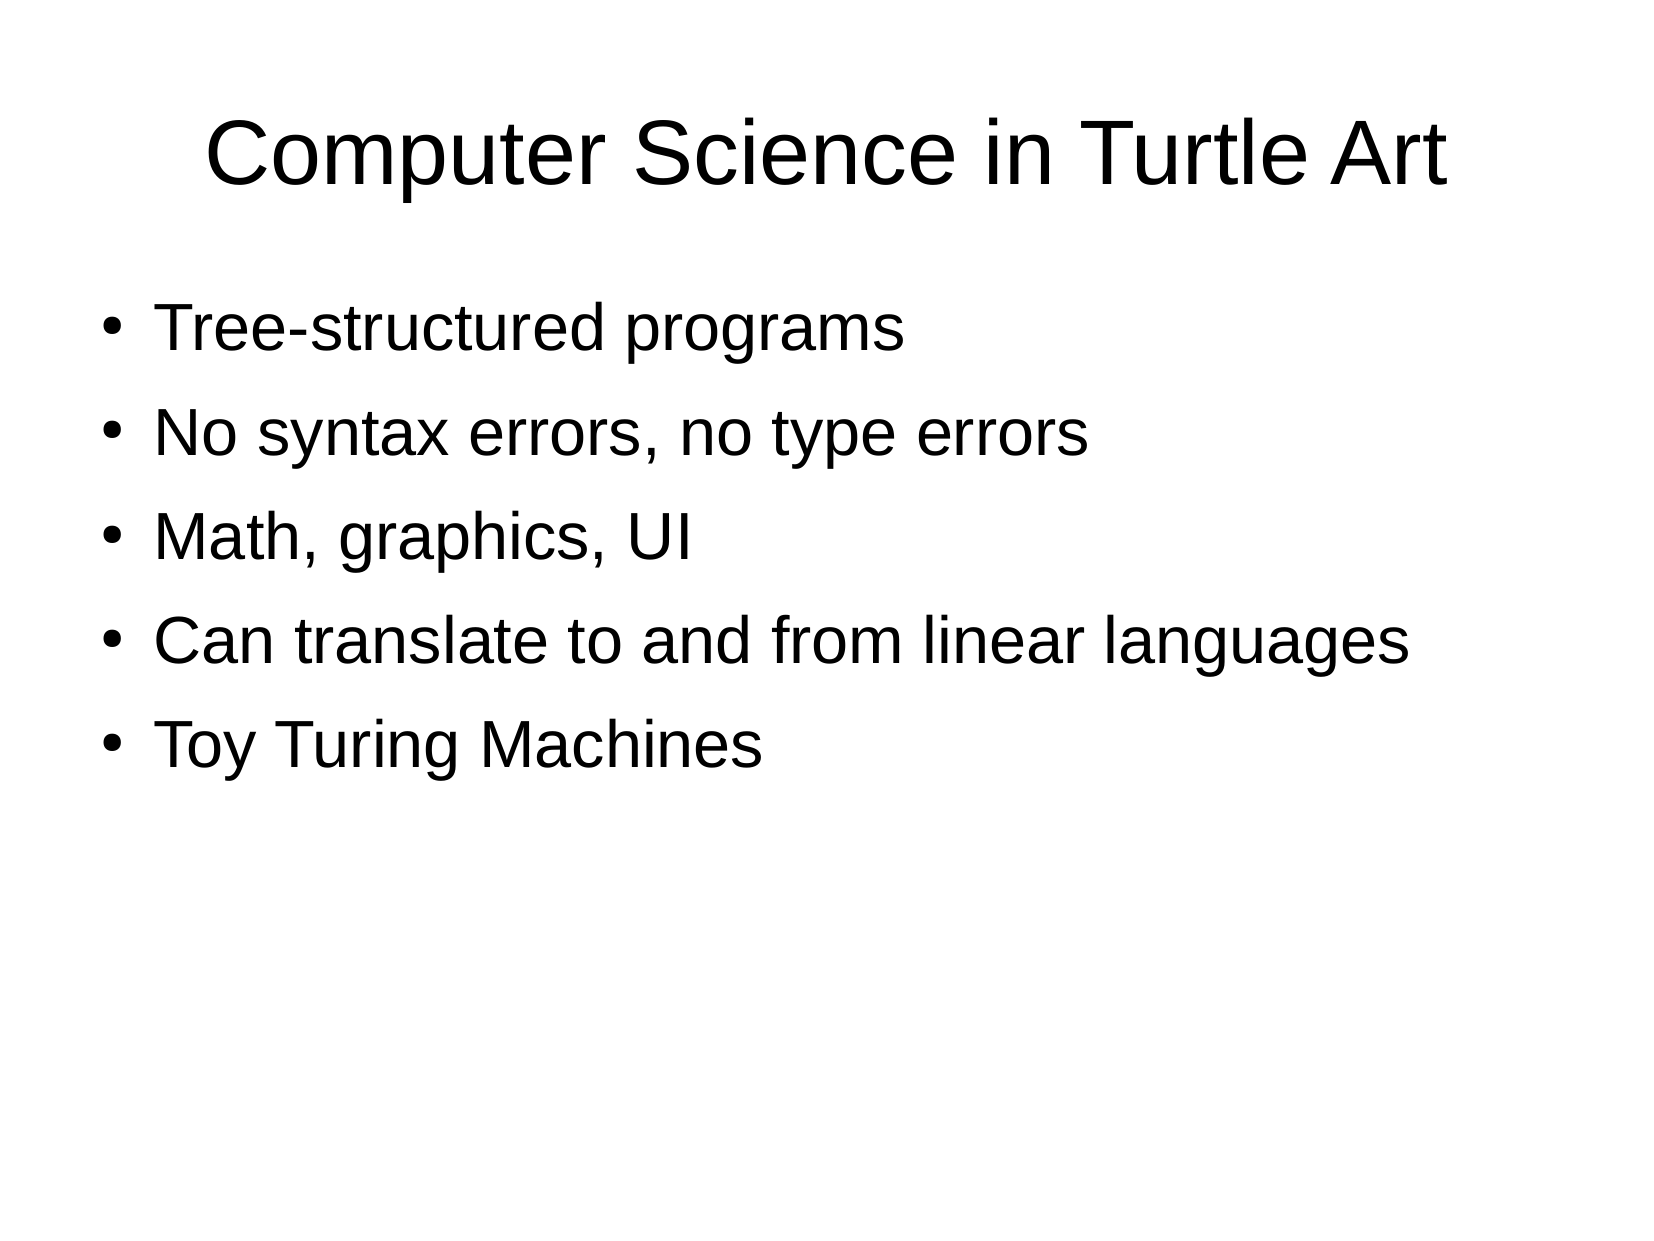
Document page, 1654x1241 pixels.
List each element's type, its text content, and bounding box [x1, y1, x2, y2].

title Computer Science in Turtle Art [82, 56, 1571, 250]
list Tree-structured programs No syntax errors, no type errors Math, graphics, UI Can translate to and from linear languages Toy Turing Machines [82, 290, 1571, 1094]
